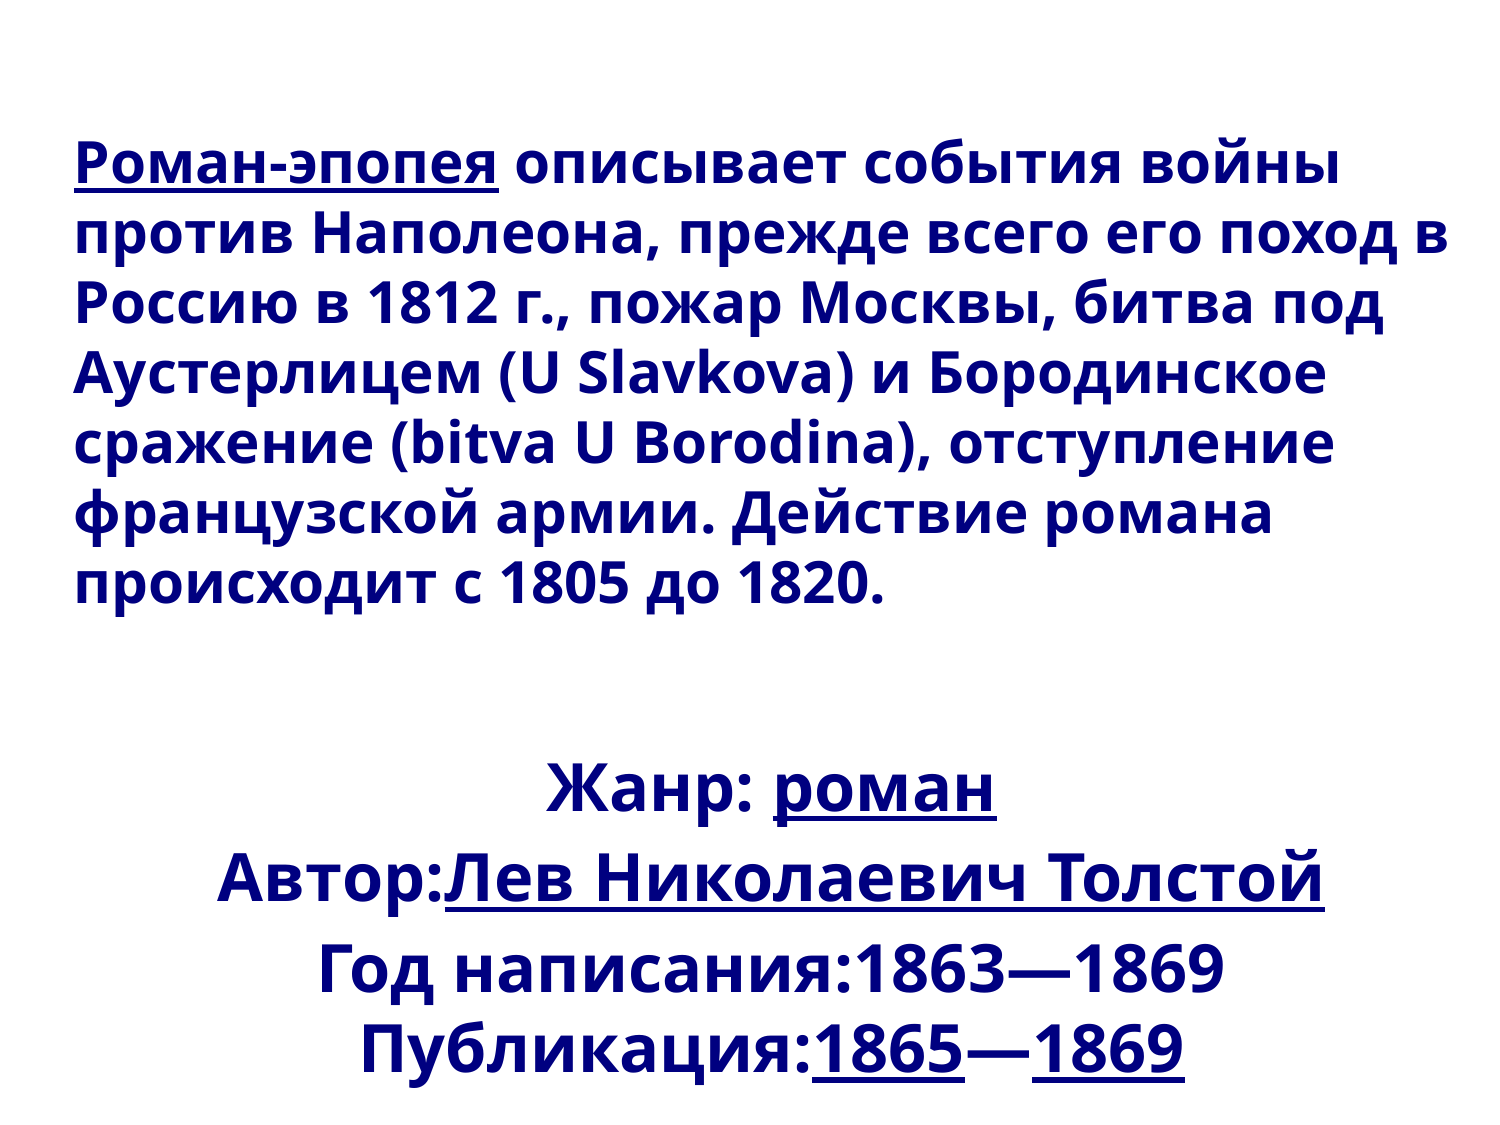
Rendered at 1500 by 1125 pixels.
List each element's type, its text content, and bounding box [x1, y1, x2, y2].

list Роман-эпопея описывает события войны против Наполеона, прежде всего его поход в Россию в 1812 г., пожар Москвы, битва под Аустерлицем (U Slavkova) и Бородинское сражение (bitva U Borodina), отступление французской армии. Действие романа происходит с 1805 до 1820. Жанр: роман Автор:Лев Николаевич Толстой Год написания:1863—1869 Публикация:1865—1869 [59, 118, 1484, 1028]
